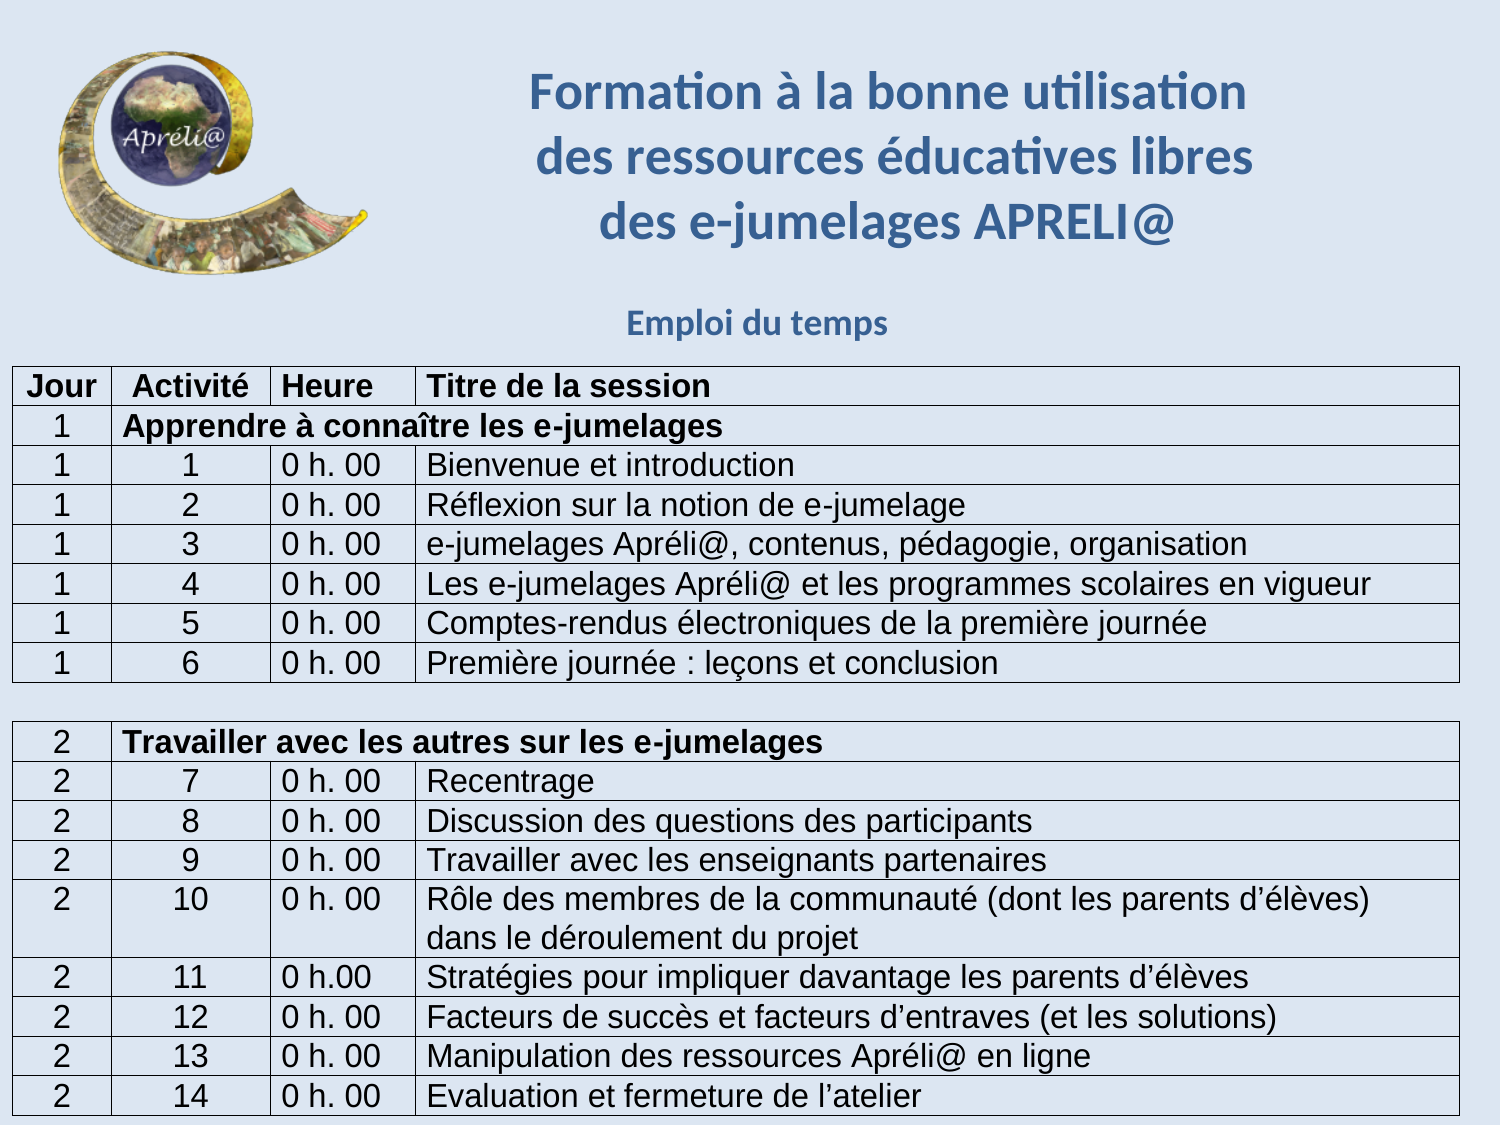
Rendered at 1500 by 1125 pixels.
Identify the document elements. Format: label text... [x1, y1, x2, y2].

chart [11, 366, 1489, 1125]
text_box Emploi du temps [65, 290, 1449, 351]
text_box Formation à la bonne utilisation des ressources éducatives libres des e-jumelages APRELI@ [374, 47, 1416, 259]
picture [48, 47, 372, 278]
